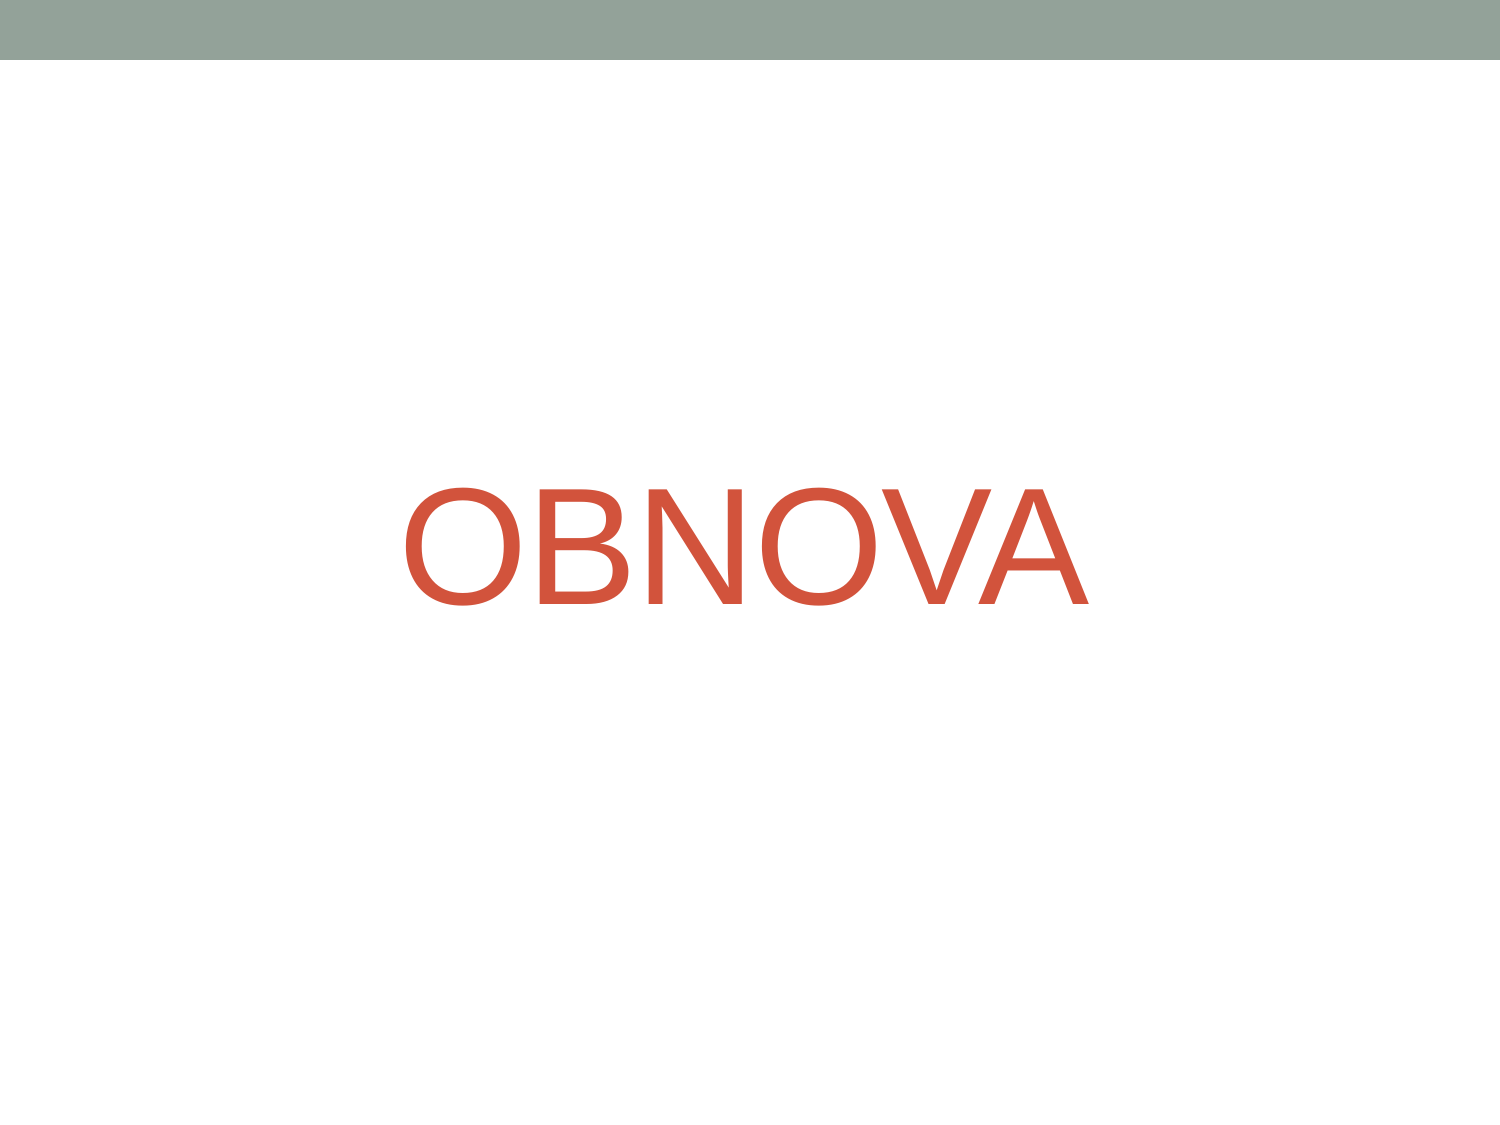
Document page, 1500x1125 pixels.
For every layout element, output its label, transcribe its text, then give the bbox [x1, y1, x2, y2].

title OBNOVA [383, 456, 1140, 619]
